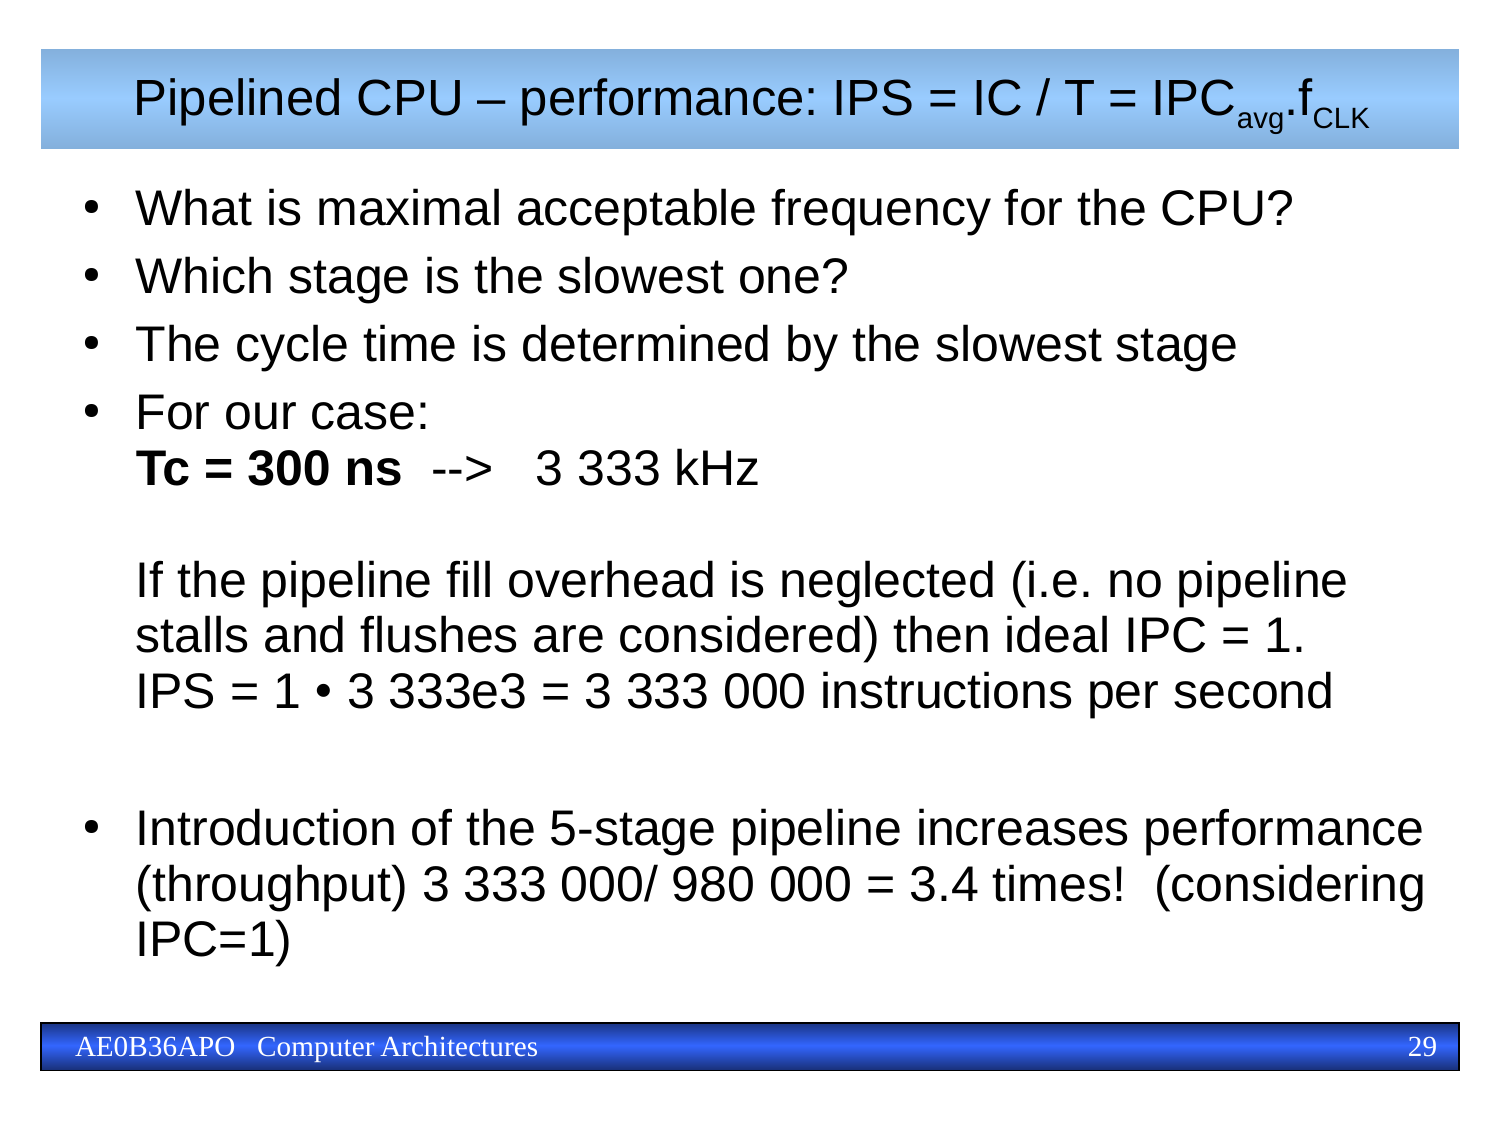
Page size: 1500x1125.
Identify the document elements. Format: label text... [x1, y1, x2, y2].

list What is maximal acceptable frequency for the CPU? Which stage is the slowest one? The cycle time is determined by the slowest stage For our case: Tc = 300 ns --> 3 333 kHz If the pipeline fill overhead is neglected (i.e. no pipeline stalls and flushes are considered) then ideal IPC = 1. IPS = 1 • 3 333e3 = 3 333 000 instructions per second Introduction of the 5-stage pipeline increases performance (throughput) 3 333 000/ 980 000 = 3.4 times! (considering IPC=1) [50, 172, 1486, 1030]
title Pipelined CPU – performance: IPS = IC / T = IPCavg.fCLK [41, 49, 1459, 149]
